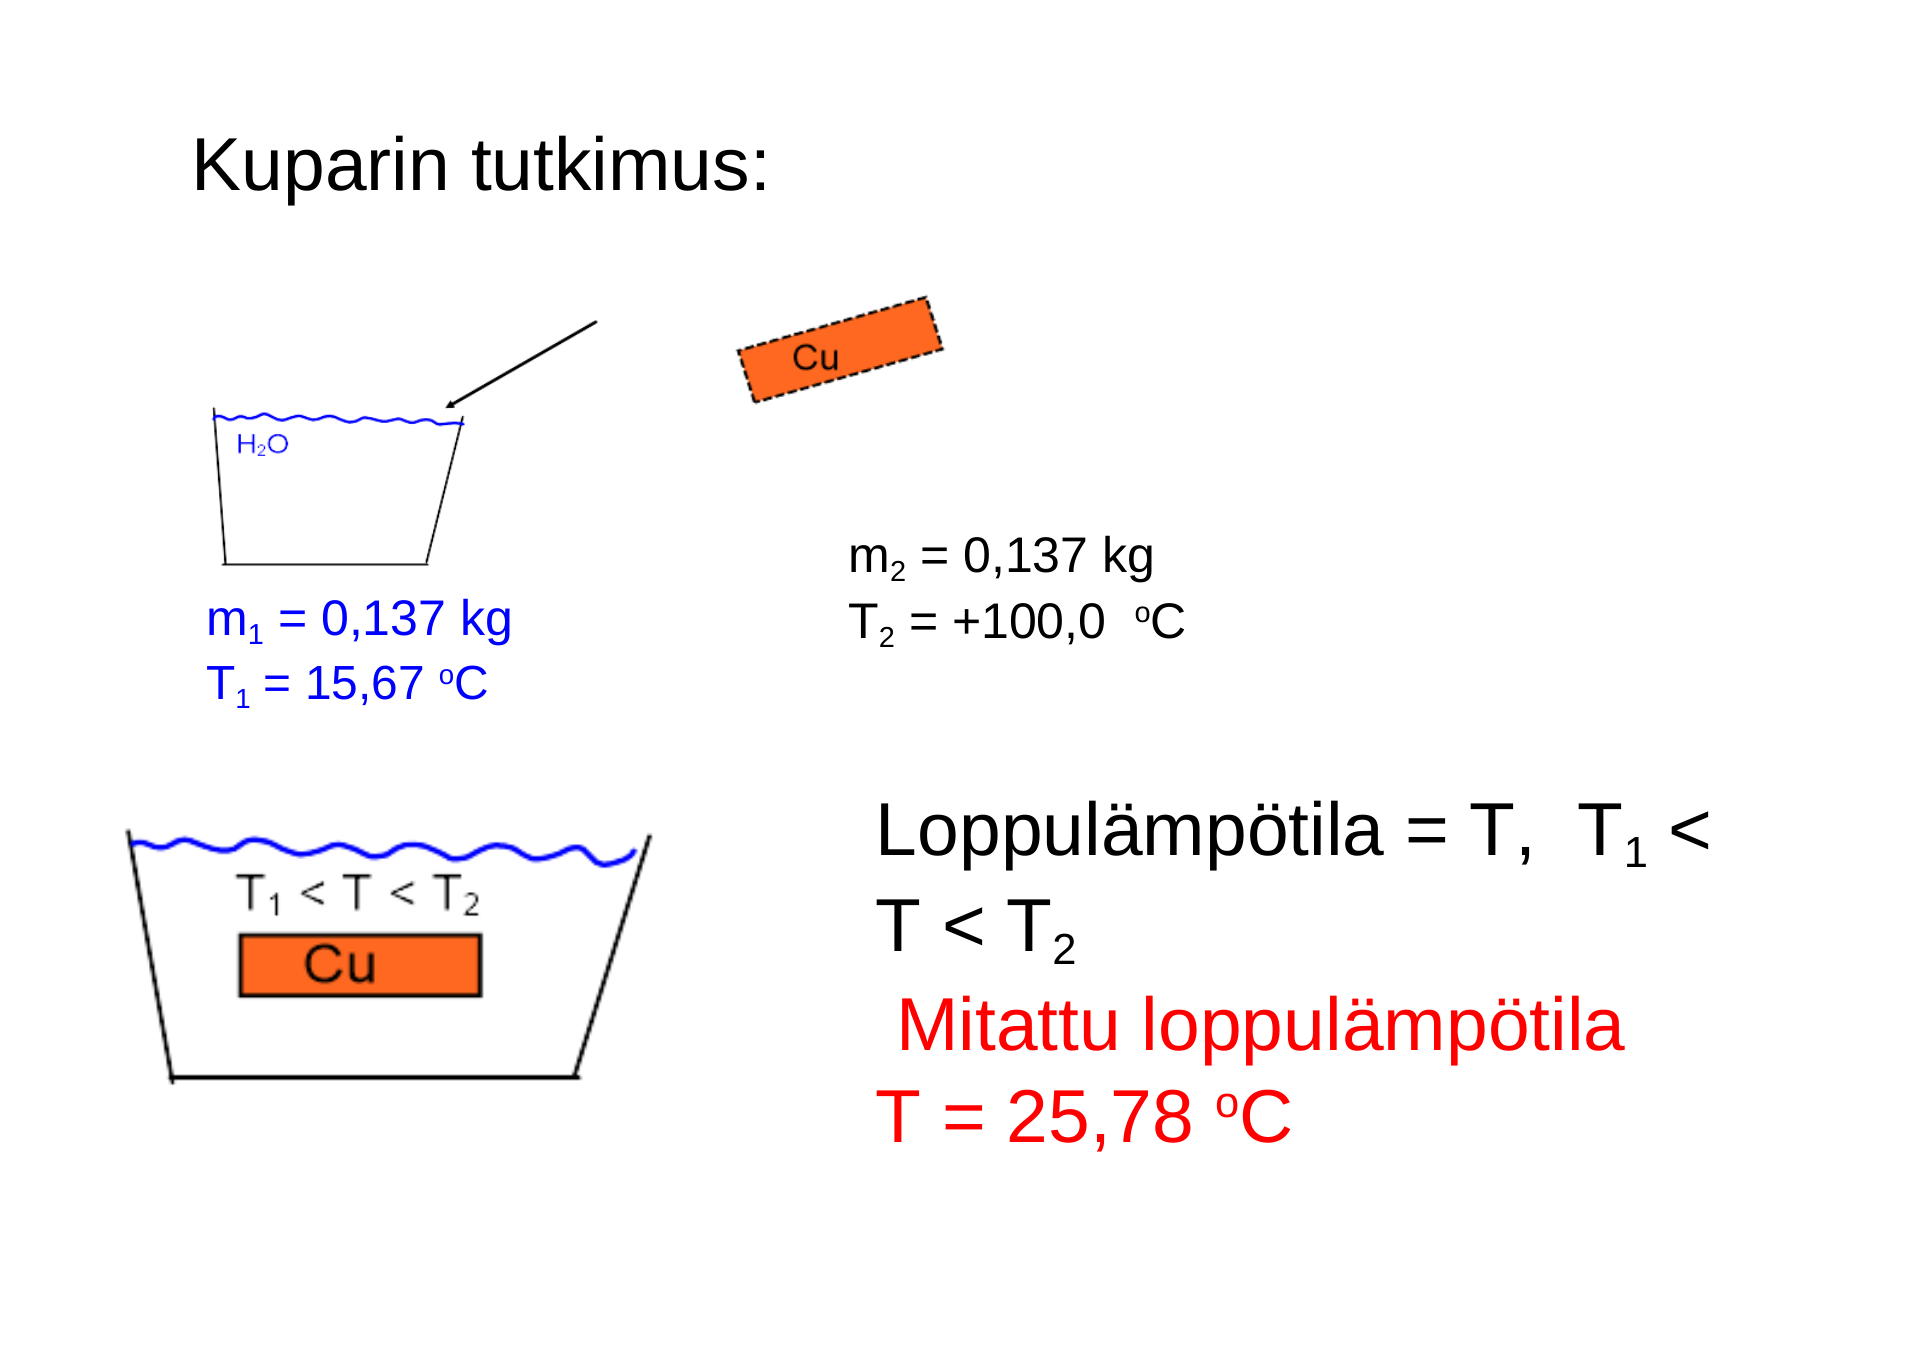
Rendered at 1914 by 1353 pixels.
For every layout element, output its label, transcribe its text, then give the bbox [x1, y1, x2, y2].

picture [183, 270, 629, 586]
text_box m2 = 0,137 kg T2 = +100,0 oC [833, 515, 1313, 722]
picture [704, 231, 984, 438]
text_box m1 = 0,137 kg T1 = 15,67 oC [191, 578, 581, 735]
picture [78, 745, 696, 1126]
text_box Loppulämpötila = T, T1 < T < T2 Mitattu loppulämpötila T = 25,78 oC [861, 772, 1775, 1193]
text_box Kuparin tutkimus: [177, 115, 883, 224]
